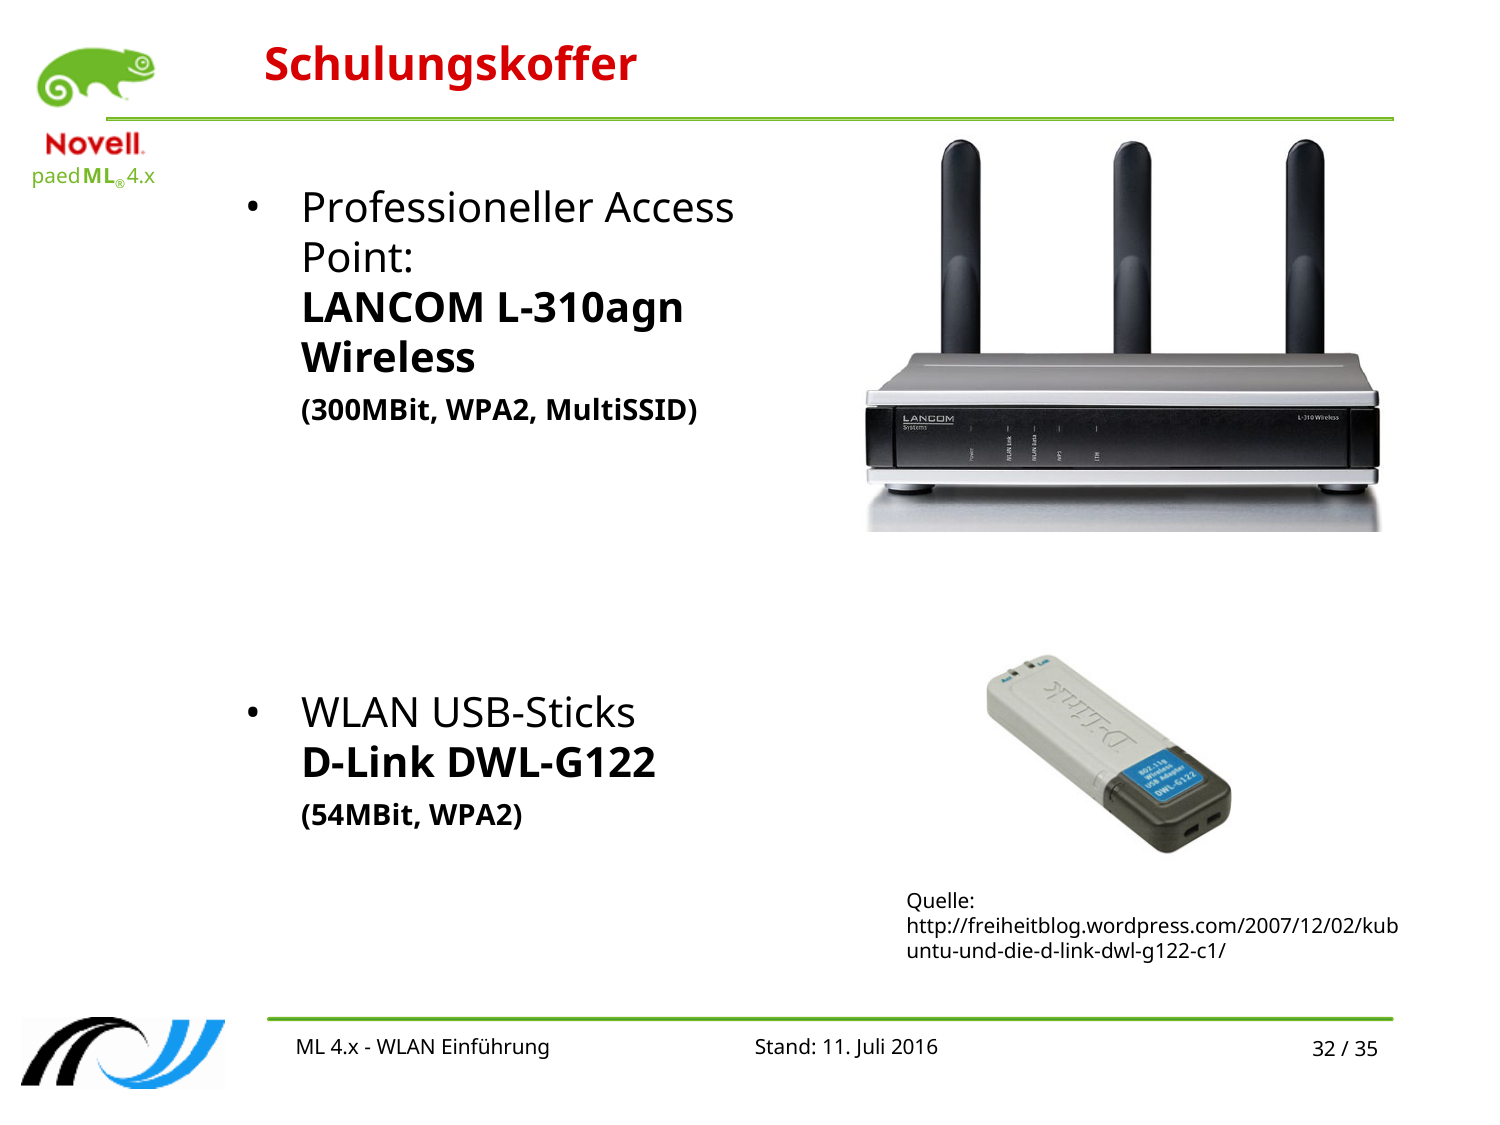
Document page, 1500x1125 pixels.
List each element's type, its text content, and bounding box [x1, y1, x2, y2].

picture [986, 631, 1232, 877]
text_box Quelle: http://freiheitblog.wordpress.com/2007/12/02/kubuntu-und-die-d-link-dwl-g122-c1/ [891, 879, 1424, 971]
picture [856, 125, 1412, 558]
picture [24, 32, 167, 175]
picture [21, 1017, 225, 1089]
title Schulungskoffer [232, 12, 1388, 113]
list Professioneller Access Point: LANCOM L-310agn Wireless (300MBit, WPA2, MultiSSID) WLAN USB-Sticks D-Link DWL-G122 (54MBit, WPA2) [230, 172, 797, 986]
